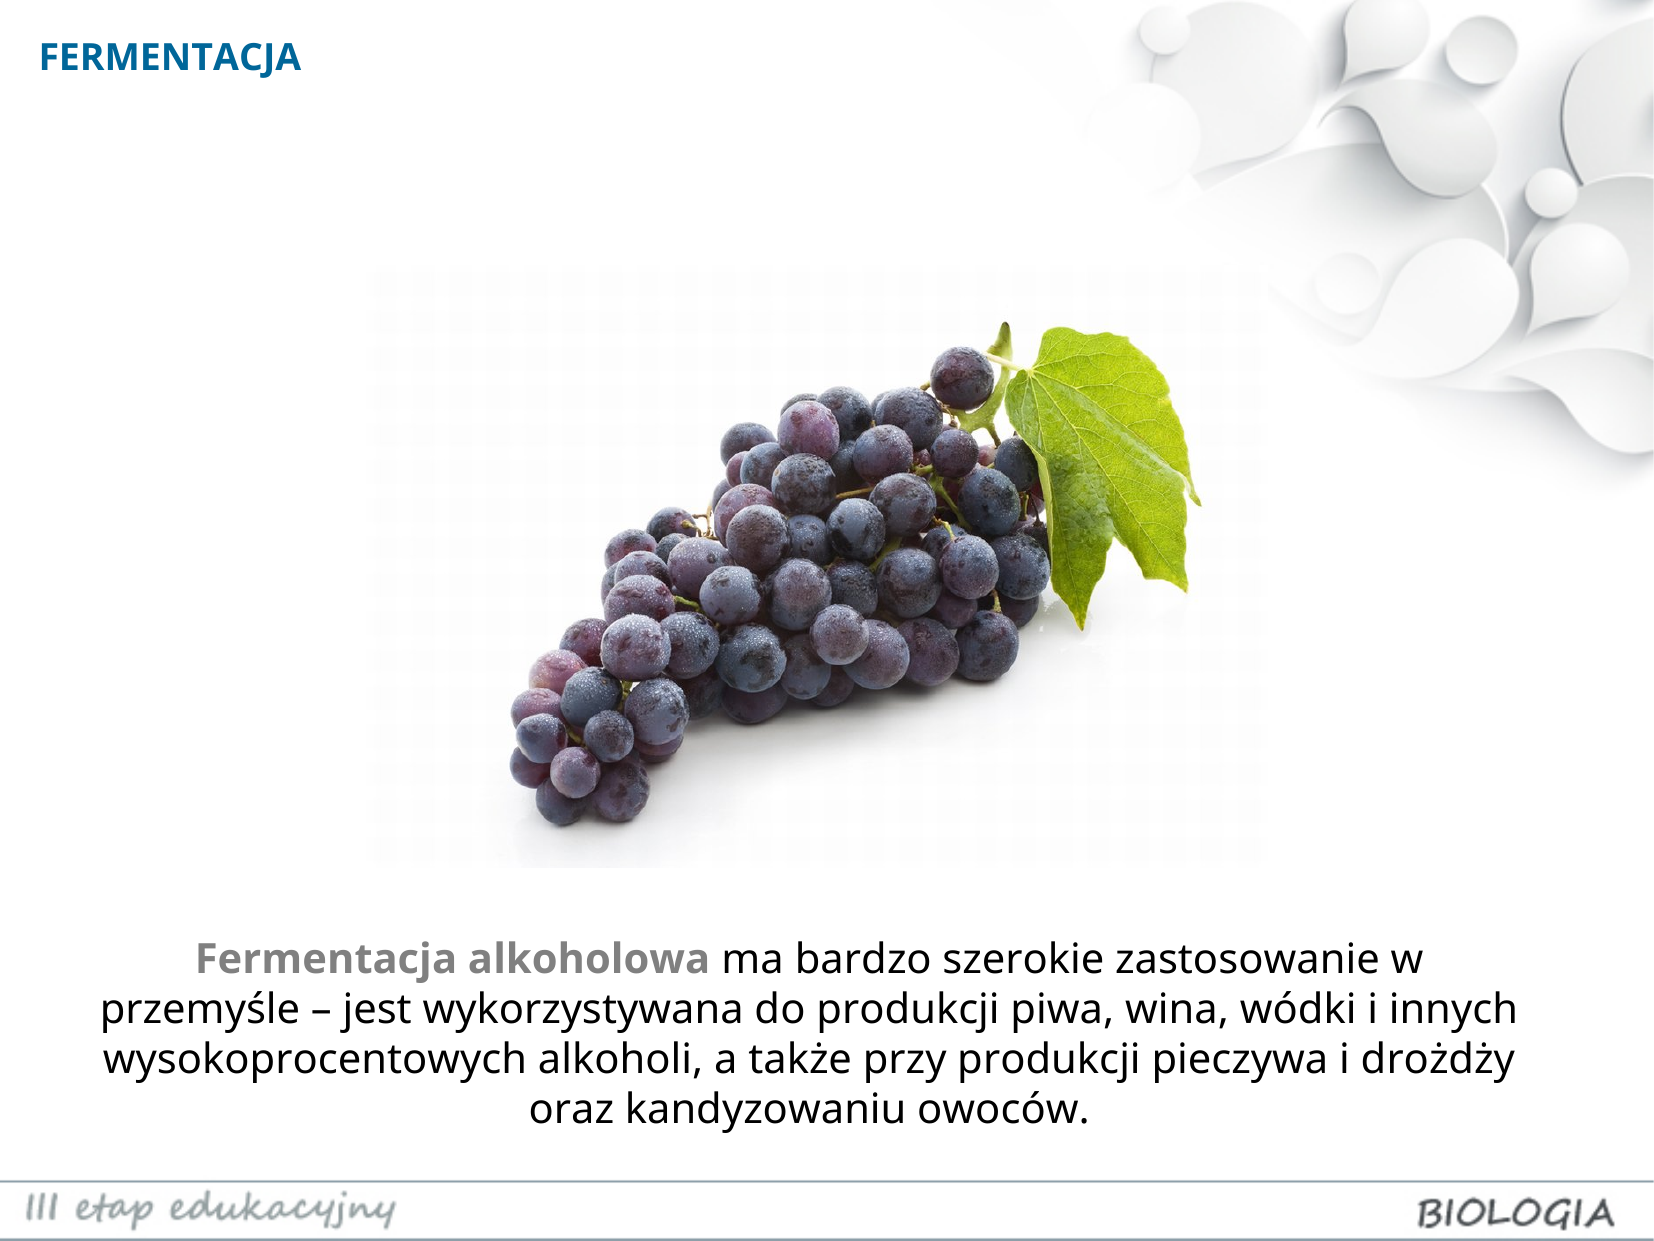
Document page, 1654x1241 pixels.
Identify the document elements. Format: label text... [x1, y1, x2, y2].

text_box FERMENTACJA [23, 29, 1276, 87]
text_box Fermentacja alkoholowa ma bardzo szerokie zastosowanie w przemyśle – jest wykorzystywana do produkcji piwa, wina, wódki i innych wysokoprocentowych alkoholi, a także przy produkcji pieczywa i drożdży oraz kandyzowaniu owoców. [82, 874, 1536, 1241]
picture [0, 0, 1654, 1241]
